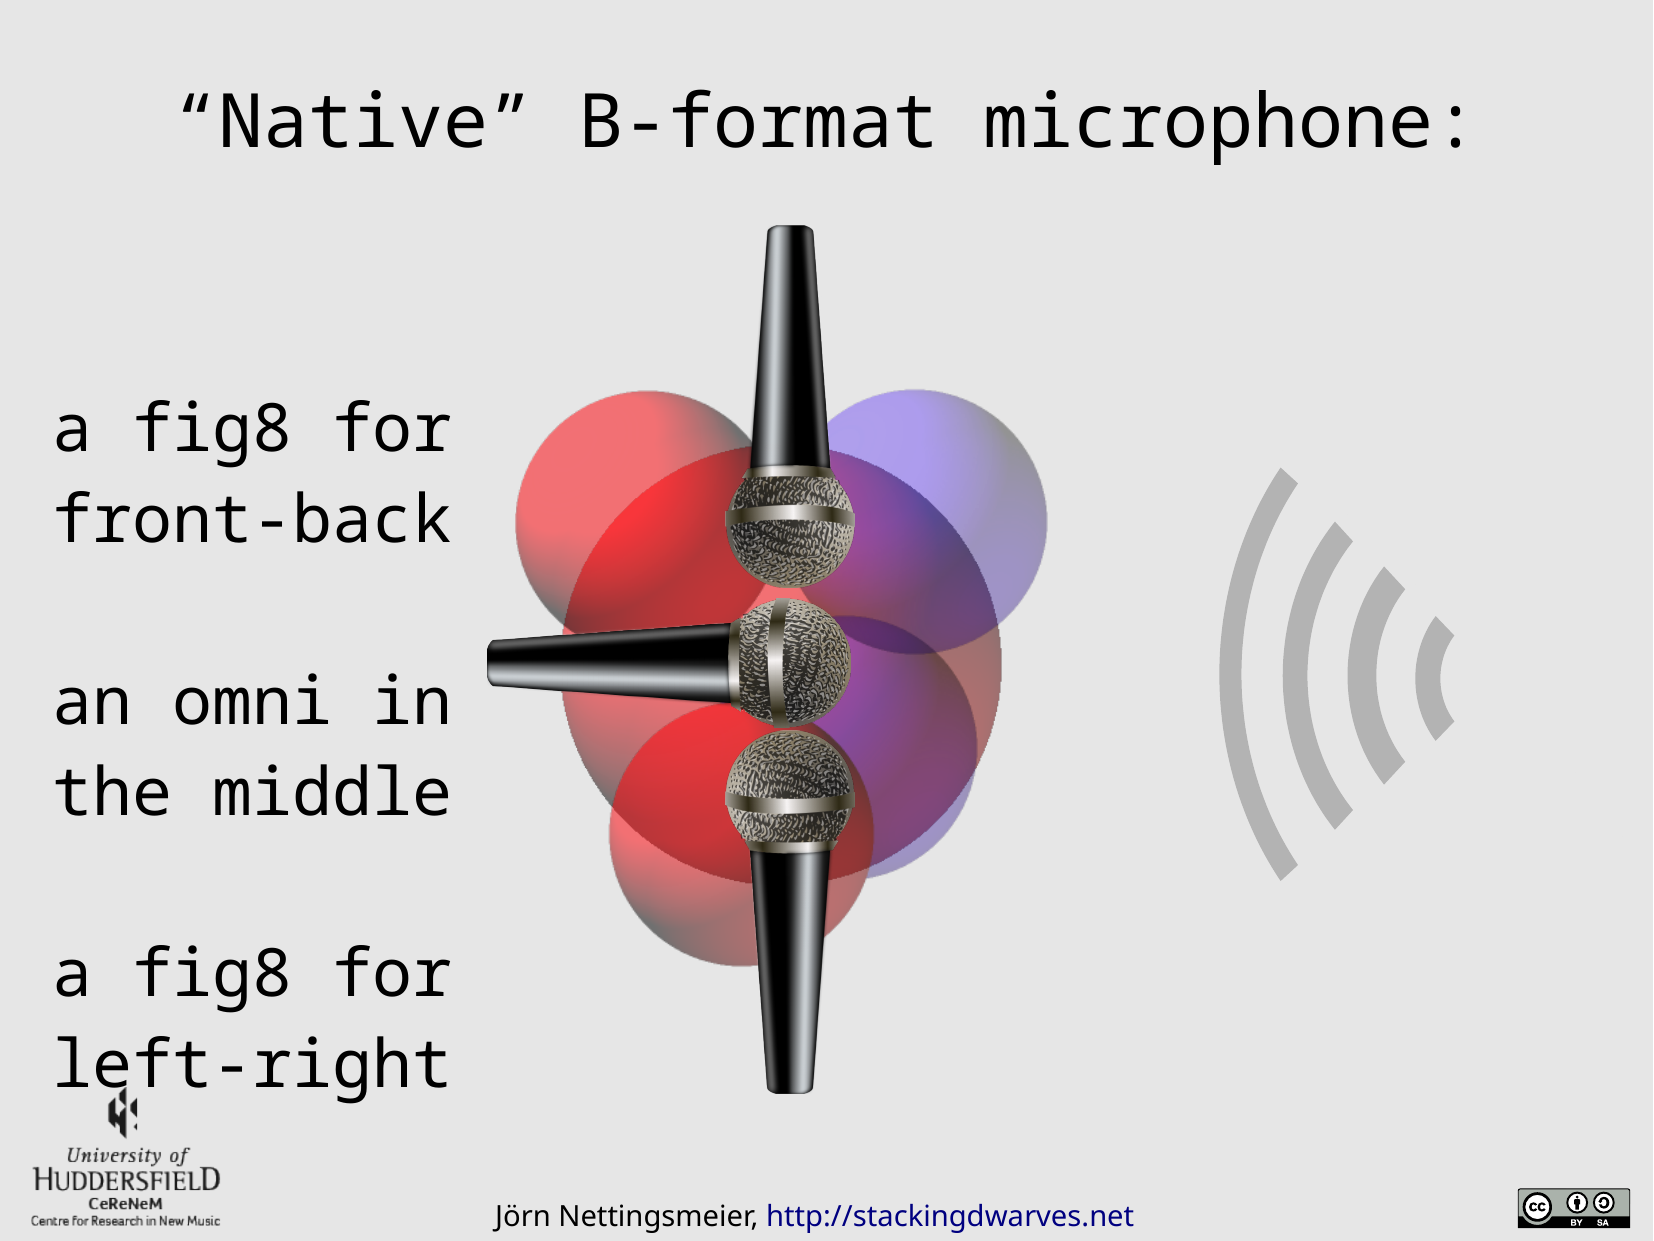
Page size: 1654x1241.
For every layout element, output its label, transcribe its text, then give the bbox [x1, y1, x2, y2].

text_box [1219, 467, 1298, 882]
title “Native” B-format microphone: [82, 49, 1571, 188]
text_box [1282, 521, 1354, 830]
picture [31, 1087, 222, 1229]
text_box [1347, 566, 1406, 785]
text_box [1415, 616, 1455, 741]
text_box a fig8 for front-back an omni in the middle a fig8 for left-right [37, 282, 526, 1075]
picture [487, 225, 1072, 1094]
